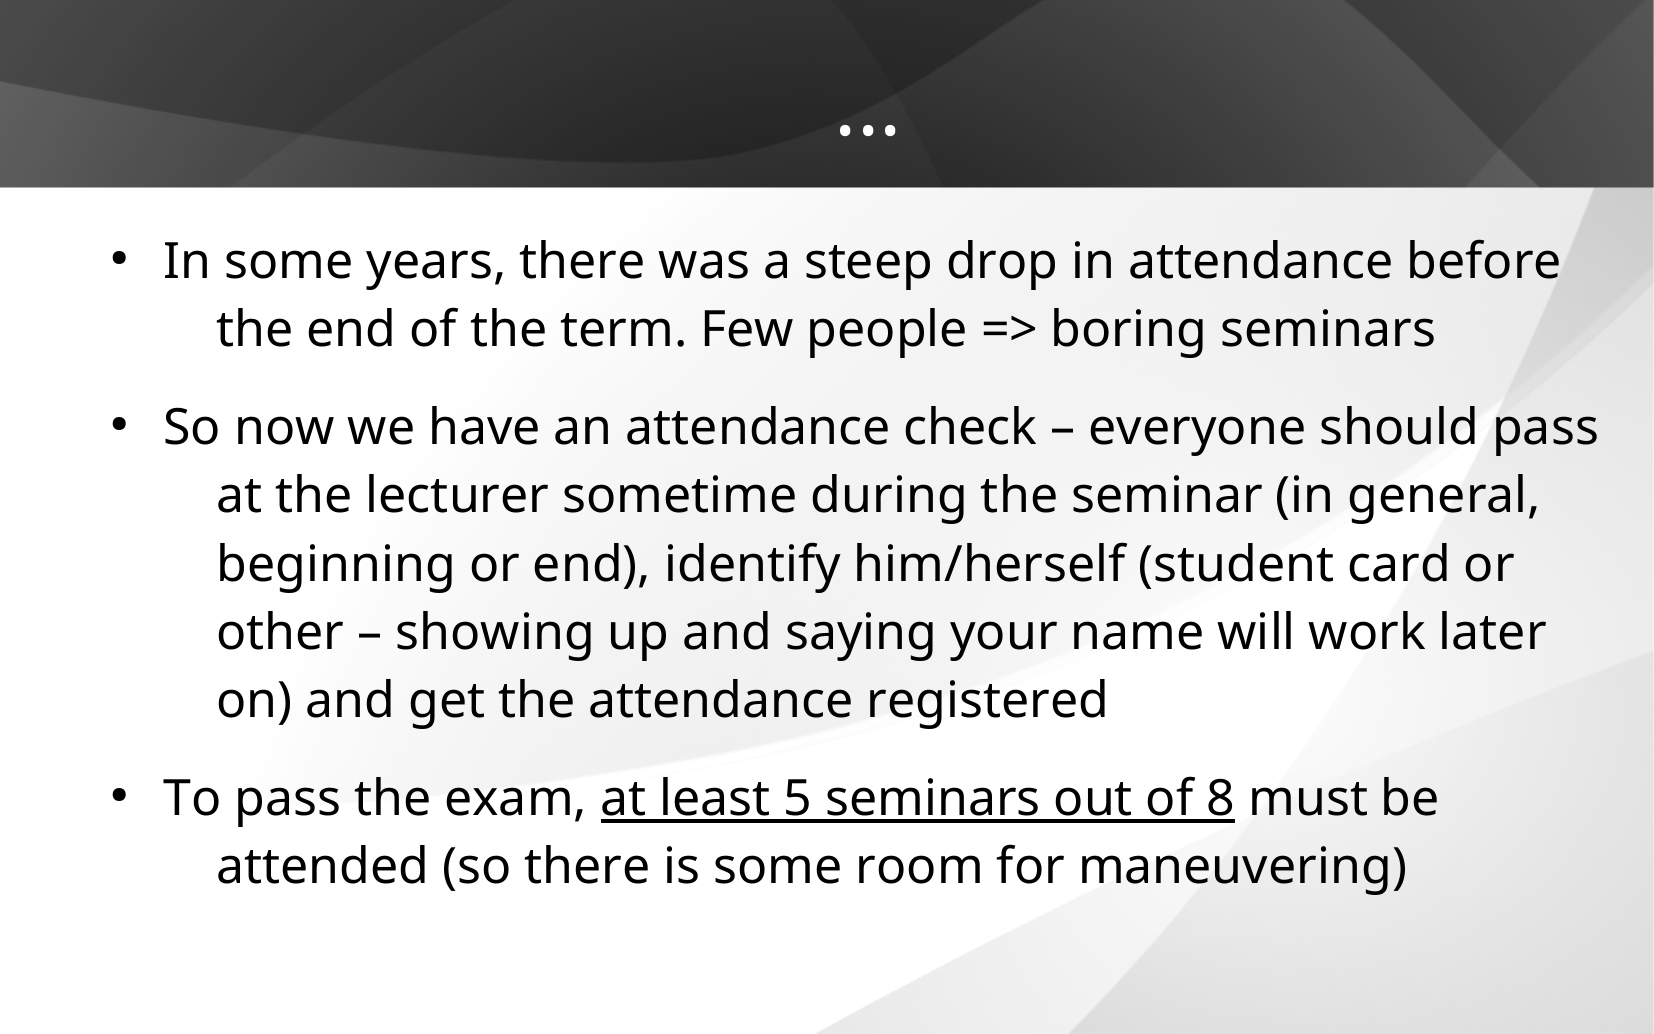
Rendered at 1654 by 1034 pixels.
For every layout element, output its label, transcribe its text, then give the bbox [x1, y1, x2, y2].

picture [0, 0, 1654, 1034]
list In some years, there was a steep drop in attendance before the end of the term. Few people => boring seminars So now we have an attendance check – everyone should pass at the lecturer sometime during the seminar (in general, beginning or end), identify him/herself (student card or other – showing up and saying your name will work later on) and get the attendance registered To pass the exam, at least 5 seminars out of 8 must be attended (so there is some room for maneuvering) [75, 225, 1613, 1013]
title ... [124, 0, 1613, 208]
